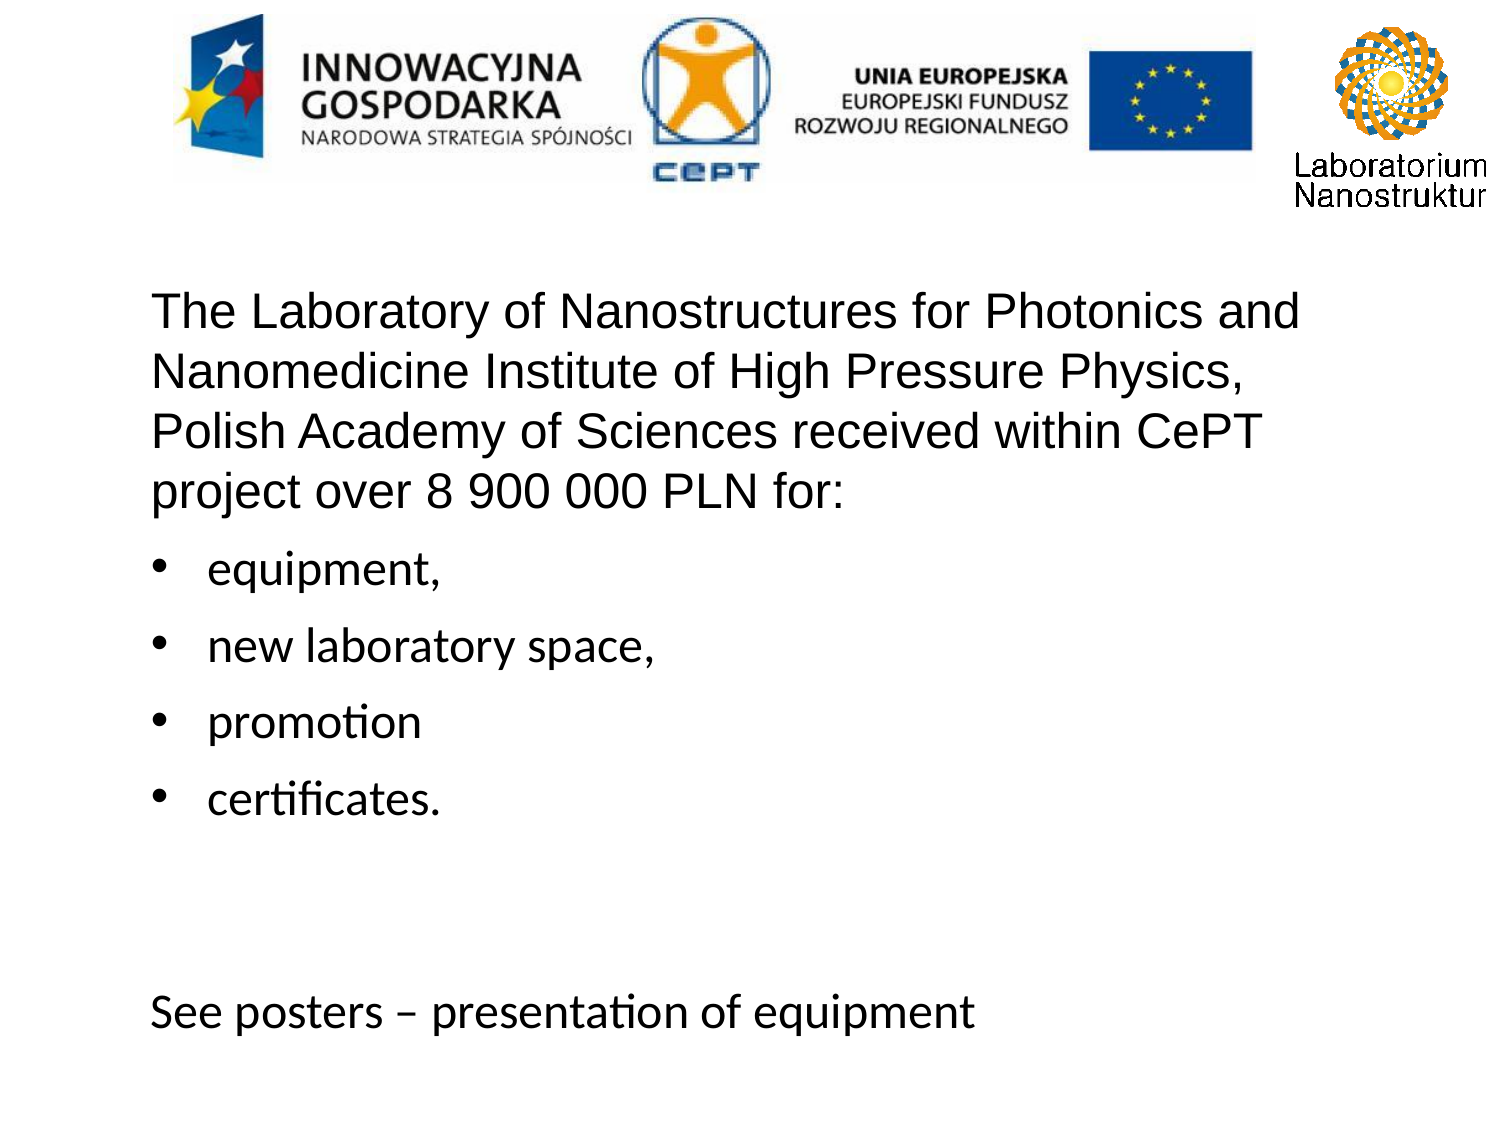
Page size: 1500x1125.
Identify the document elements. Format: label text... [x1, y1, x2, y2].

text_box The Laboratory of Nanostructures for Photonics and Nanomedicine Institute of High Pressure Physics, Polish Academy of Sciences received within CePT project over 8 900 000 PLN for: equipment, new laboratory space, promotion certificates. See posters – presentation of equipment [135, 271, 1390, 1047]
picture [173, 14, 1256, 220]
picture [1296, 27, 1486, 207]
